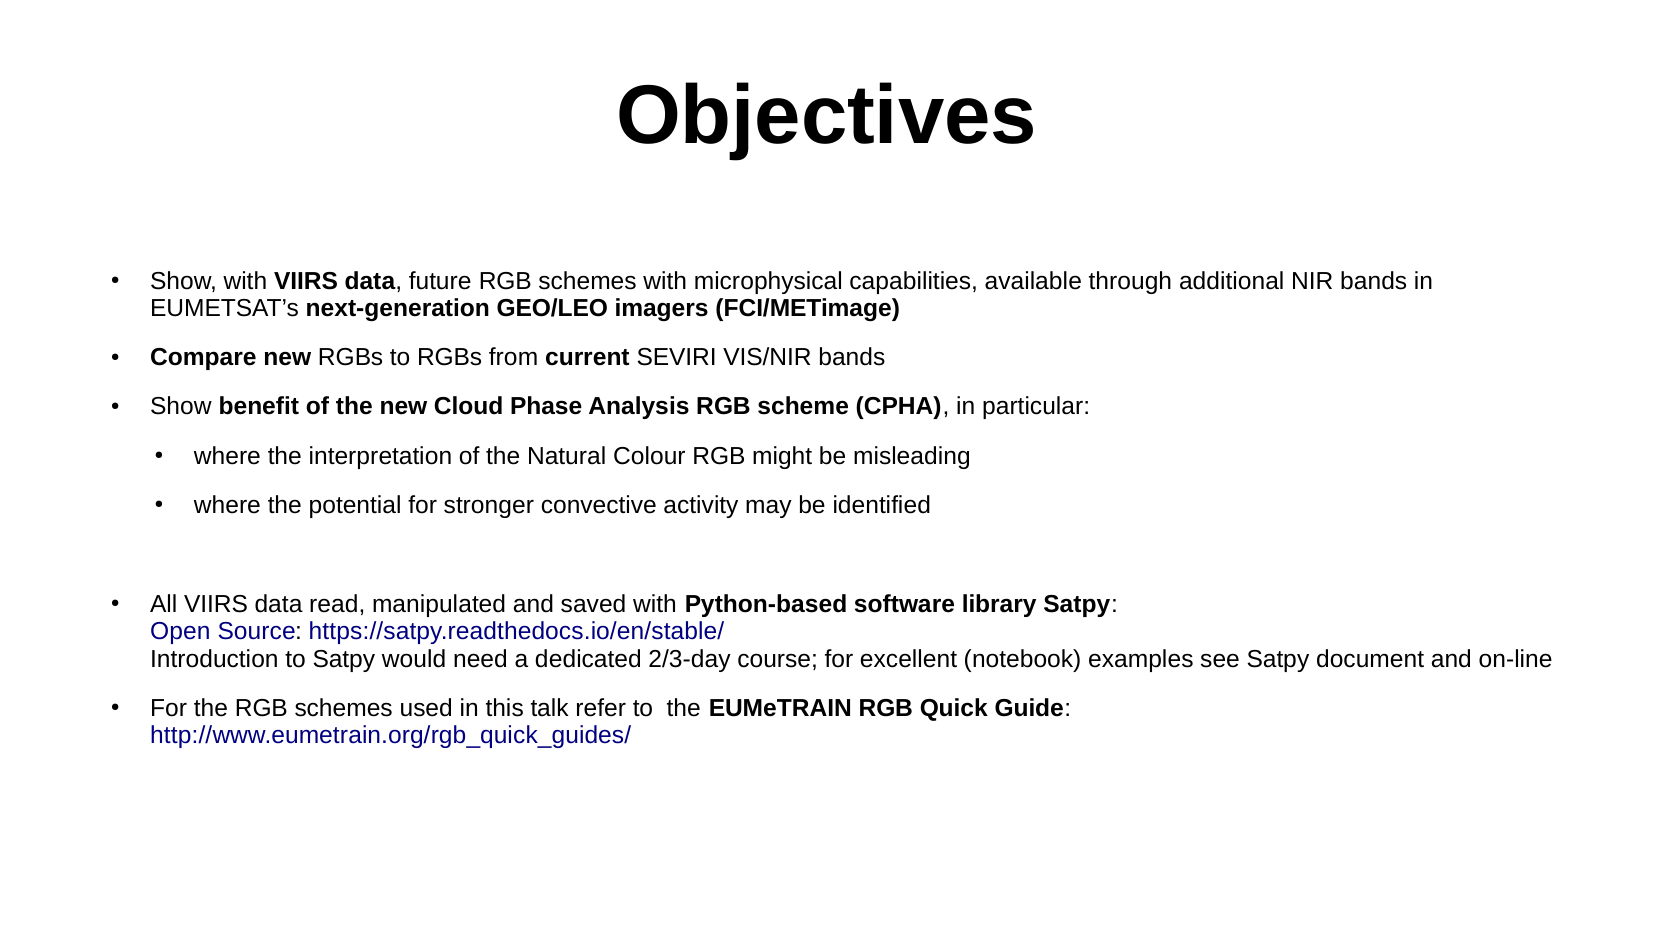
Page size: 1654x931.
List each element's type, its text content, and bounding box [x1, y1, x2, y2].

title Objectives [82, 37, 1571, 193]
list Show, with VIIRS data, future RGB schemes with microphysical capabilities, available through additional NIR bands in EUMETSAT’s next-generation GEO/LEO imagers (FCI/METimage) Compare new RGBs to RGBs from current SEVIRI VIS/NIR bands Show benefit of the new Cloud Phase Analysis RGB scheme (CPHA), in particular: where the interpretation of the Natural Colour RGB might be misleading where the potential for stronger convective activity may be identified All VIIRS data read, manipulated and saved with Python-based software library Satpy: Open Source: https://satpy.readthedocs.io/en/stable/ Introduction to Satpy would need a dedicated 2/3-day course; for excellent (notebook) examples see Satpy document and on-line For the RGB schemes used in this talk refer to the EUMeTRAIN RGB Quick Guide: http://www.eumetrain.org/rgb_quick_guides/ [97, 217, 1586, 757]
